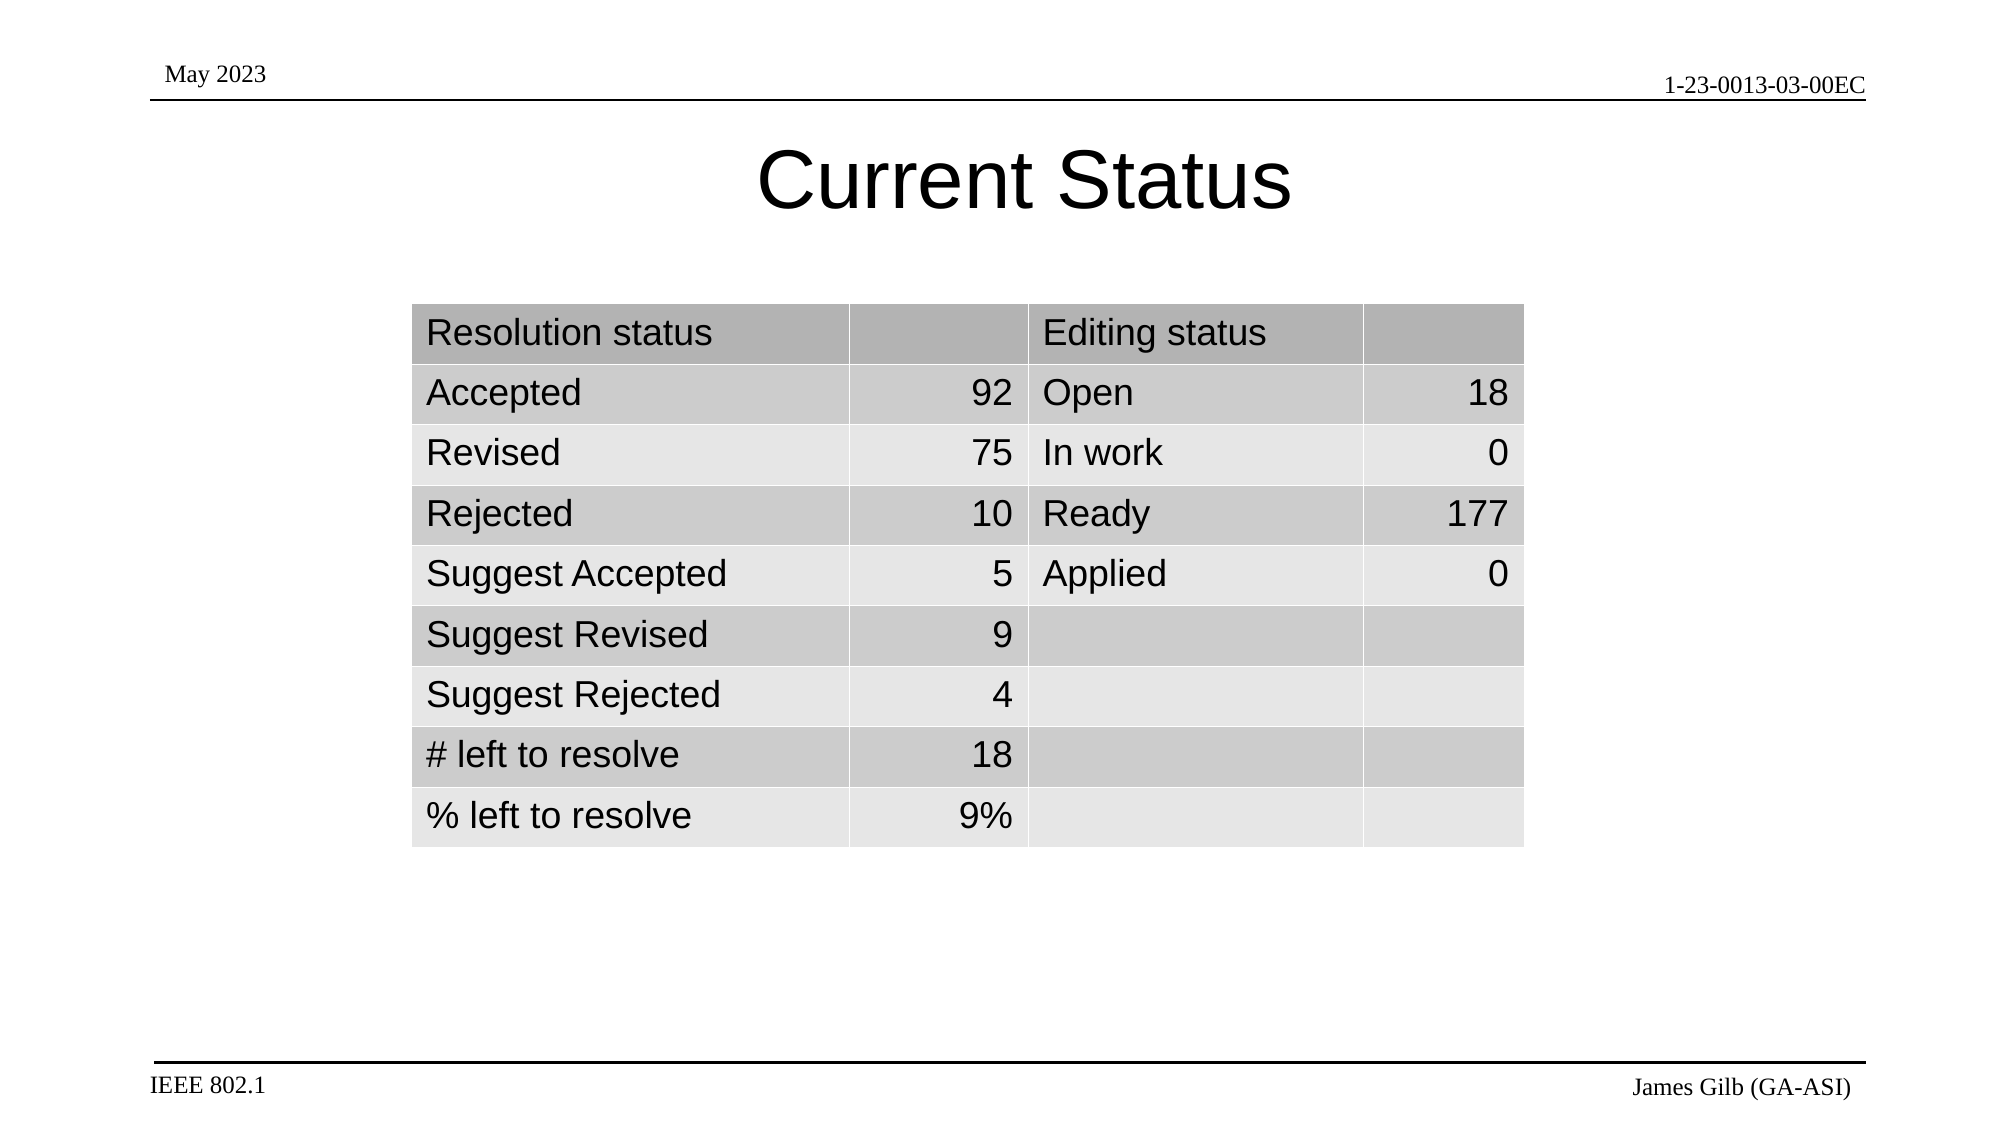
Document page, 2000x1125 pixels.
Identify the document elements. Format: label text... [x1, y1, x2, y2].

table_cell [1029, 606, 1363, 666]
table_cell 9% [850, 788, 1028, 847]
table_cell 10 [850, 486, 1028, 545]
table_cell In work [1029, 425, 1363, 485]
table_header Editing status [1029, 304, 1363, 364]
table_header [850, 304, 1028, 364]
table_cell 0 [1364, 425, 1524, 485]
table_cell 92 [850, 365, 1028, 424]
table_cell Open [1029, 365, 1363, 424]
table_cell 18 [1364, 365, 1524, 424]
table_cell [1364, 606, 1524, 666]
table_header Resolution status [412, 304, 849, 364]
table_cell % left to resolve [412, 788, 849, 847]
table_cell Suggest Rejected [412, 667, 849, 726]
table_cell 0 [1364, 546, 1524, 605]
table_cell [1364, 667, 1524, 726]
table_cell 4 [850, 667, 1028, 726]
table_cell Revised [412, 425, 849, 485]
table_cell 177 [1364, 486, 1524, 545]
table_cell Ready [1029, 486, 1363, 545]
table_cell 75 [850, 425, 1028, 485]
table_cell 18 [850, 727, 1028, 787]
table_cell 5 [850, 546, 1028, 605]
title Current Status [149, 112, 1900, 238]
table_cell Suggest Accepted [412, 546, 849, 605]
table_cell Rejected [412, 486, 849, 545]
table_cell Accepted [412, 365, 849, 424]
table_cell [1029, 727, 1363, 787]
table_cell [1029, 788, 1363, 847]
table_cell [1364, 788, 1524, 847]
table_cell Suggest Revised [412, 606, 849, 666]
table_header [1364, 304, 1524, 364]
table_cell Applied [1029, 546, 1363, 605]
table_cell [1029, 667, 1363, 726]
table_cell 9 [850, 606, 1028, 666]
table_cell # left to resolve [412, 727, 849, 787]
table_cell [1364, 727, 1524, 787]
